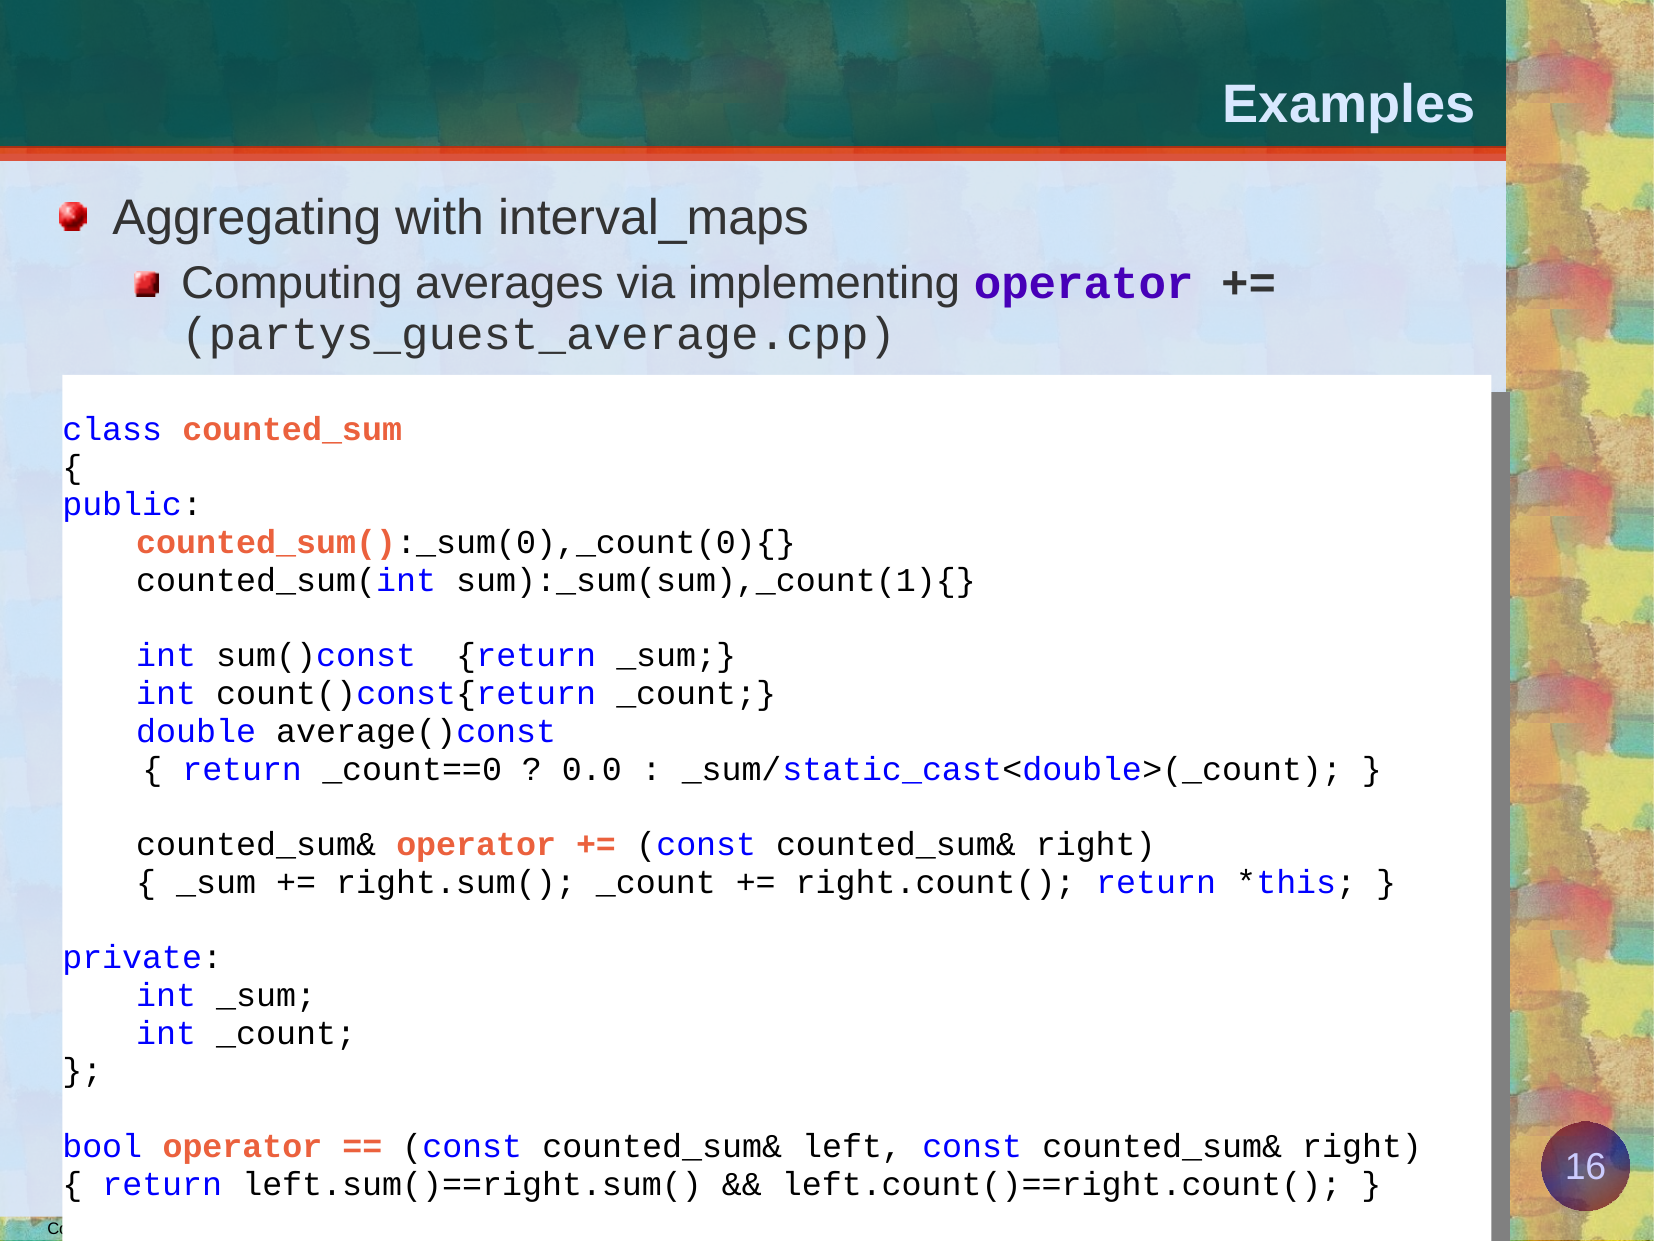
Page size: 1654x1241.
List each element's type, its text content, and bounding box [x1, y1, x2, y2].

title Examples [29, 59, 1477, 148]
text_box class counted_sum { public: counted_sum():_sum(0),_count(0){} counted_sum(int sum):_sum(sum),_count(1){} int sum()const {return _sum;} int count()const{return _count;} double average()const { return _count==0 ? 0.0 : _sum/static_cast<double>(_count); } counted_sum& operator += (const counted_sum& right) { _sum += right.sum(); _count += right.count(); return *this; } private: int _sum; int _count; }; bool operator == (const counted_sum& left, const counted_sum& right) { return left.sum()==right.sum() && left.count()==right.count(); } [62, 374, 1492, 1204]
list Aggregating with interval_maps Computing averages via implementing operator += (partys_guest_average.cpp) [59, 188, 1418, 366]
